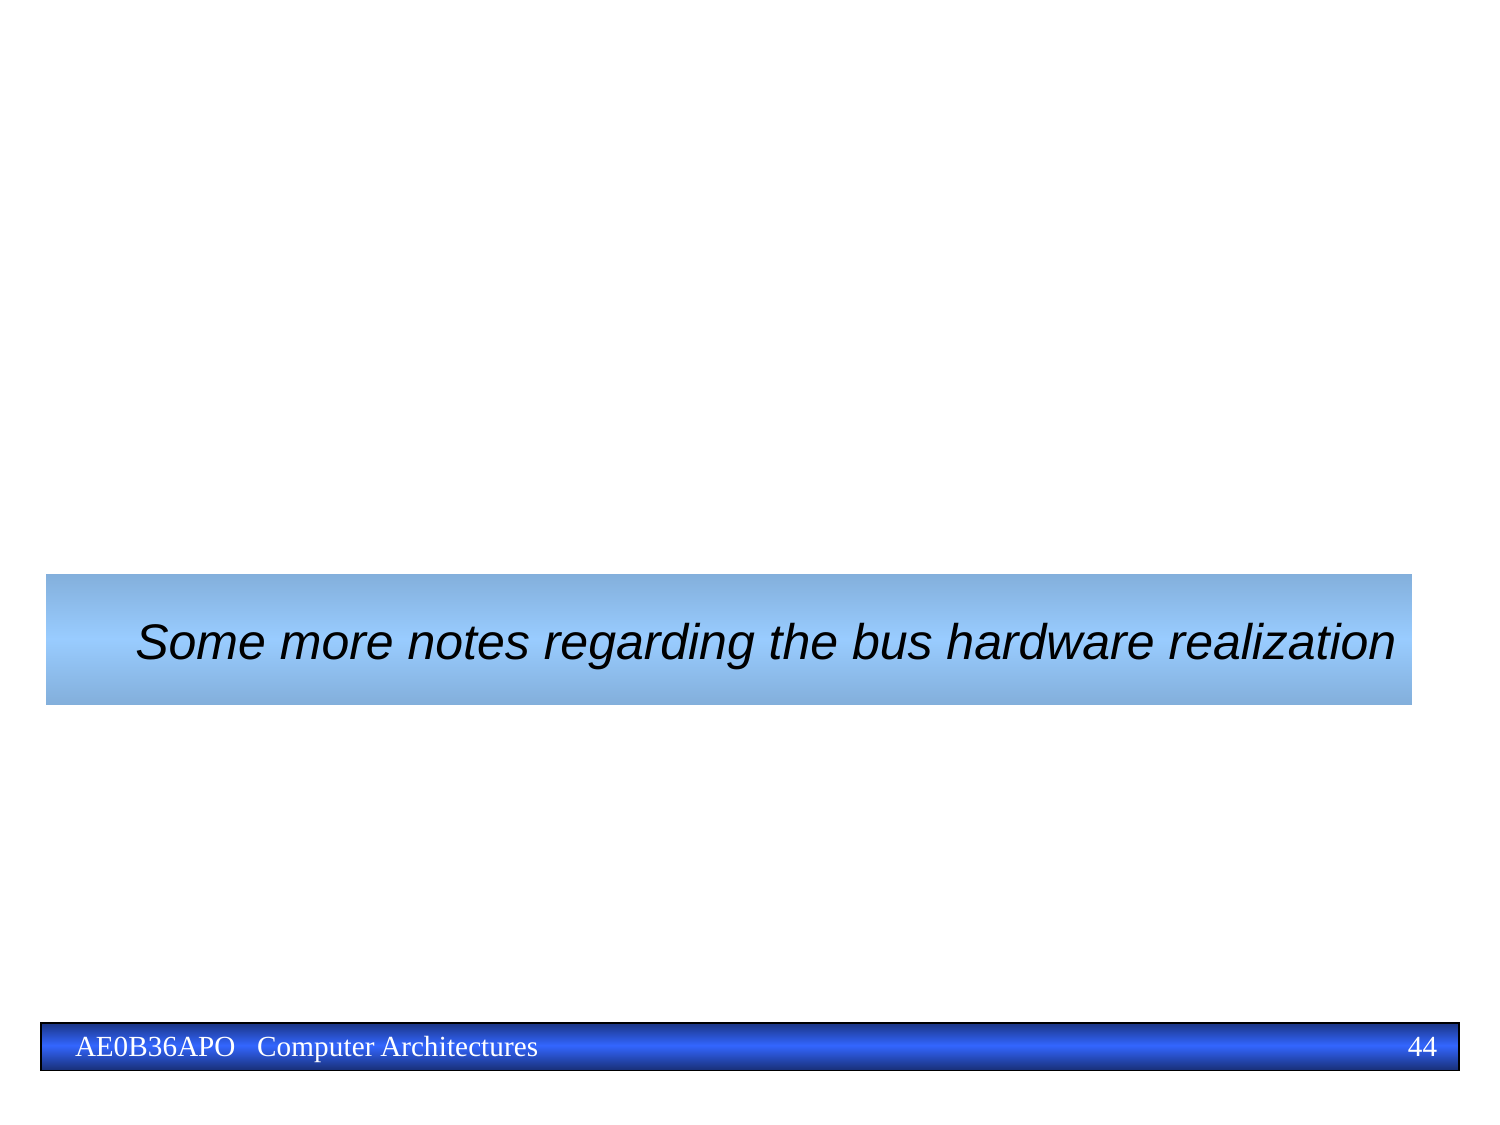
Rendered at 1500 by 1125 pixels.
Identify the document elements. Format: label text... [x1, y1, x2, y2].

title Some more notes regarding the bus hardware realization [46, 574, 1412, 705]
